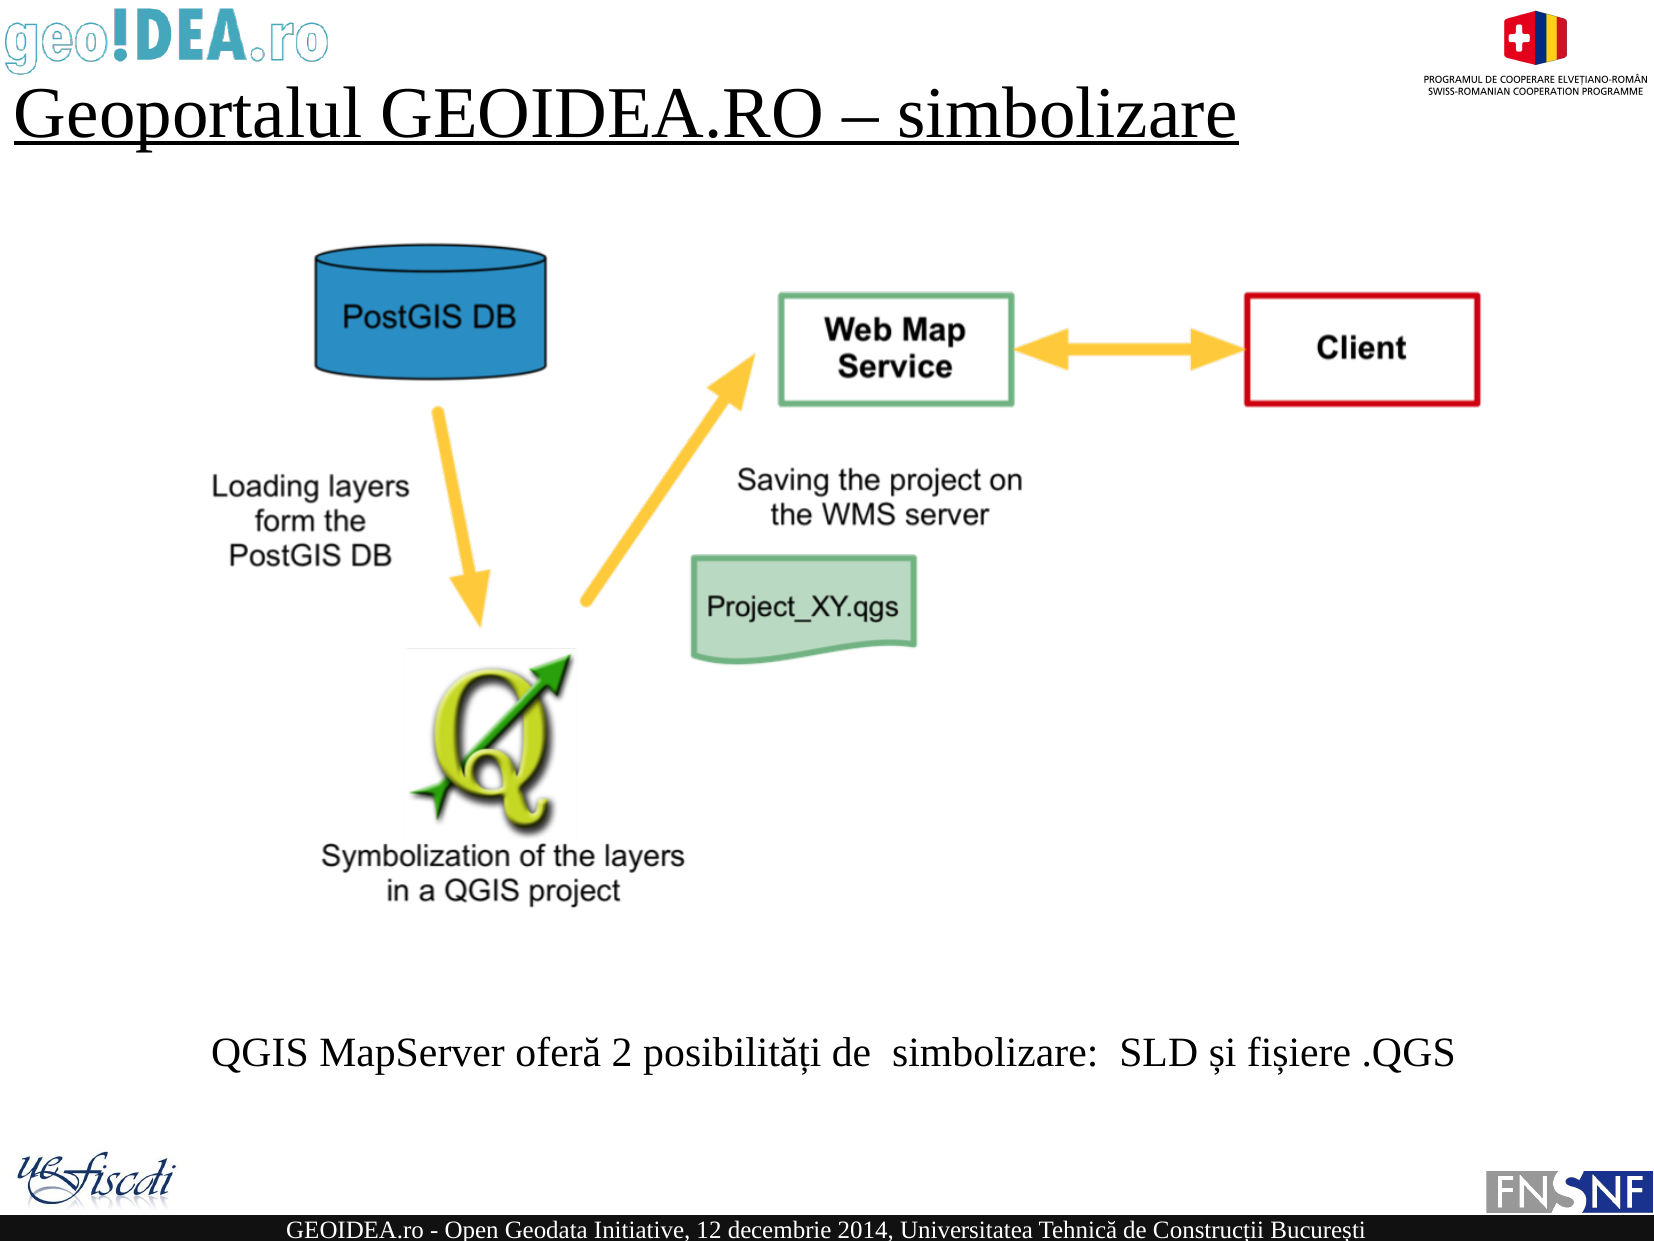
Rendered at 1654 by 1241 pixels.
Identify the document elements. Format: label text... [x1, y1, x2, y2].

text_box QGIS MapServer oferă 2 posibilități de simbolizare: SLD și fișiere .QGS [195, 1020, 1481, 1084]
picture [1, 5, 331, 78]
picture [1420, 5, 1650, 99]
picture [1485, 1169, 1654, 1215]
picture [0, 1139, 196, 1213]
picture [200, 239, 1486, 960]
title Geoportalul GEOIDEA.RO – simbolizare [13, 32, 1426, 194]
